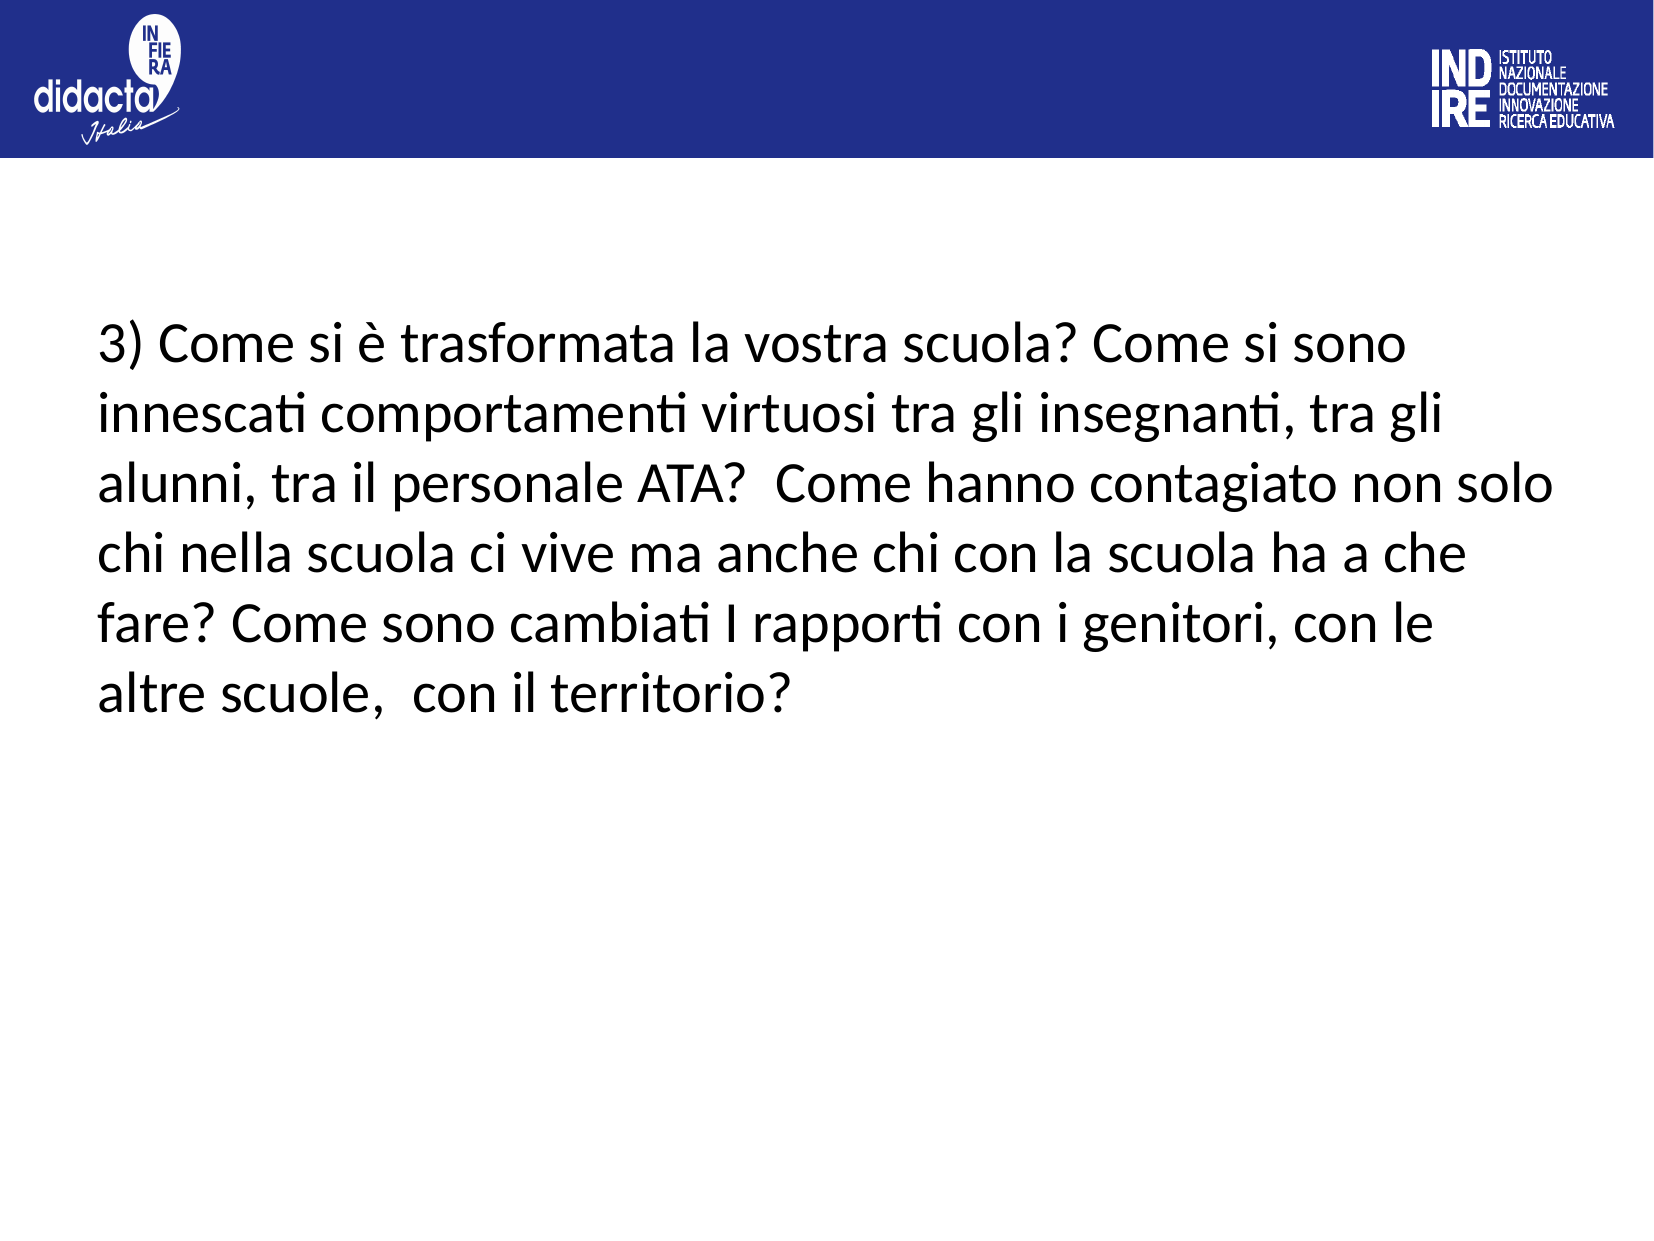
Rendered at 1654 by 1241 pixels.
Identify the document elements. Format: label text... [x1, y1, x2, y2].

list 3) Come si è trasformata la vostra scuola? Come si sono innescati comportamenti virtuosi tra gli insegnanti, tra gli alunni, tra il personale ATA? Come hanno contagiato non solo chi nella scuola ci vive ma anche chi con la scuola ha a che fare? Come sono cambiati I rapporti con i genitori, con le altre scuole, con il territorio? [82, 289, 1571, 1108]
picture [34, 14, 181, 145]
text_box [0, 0, 1654, 158]
picture [1423, 35, 1623, 142]
